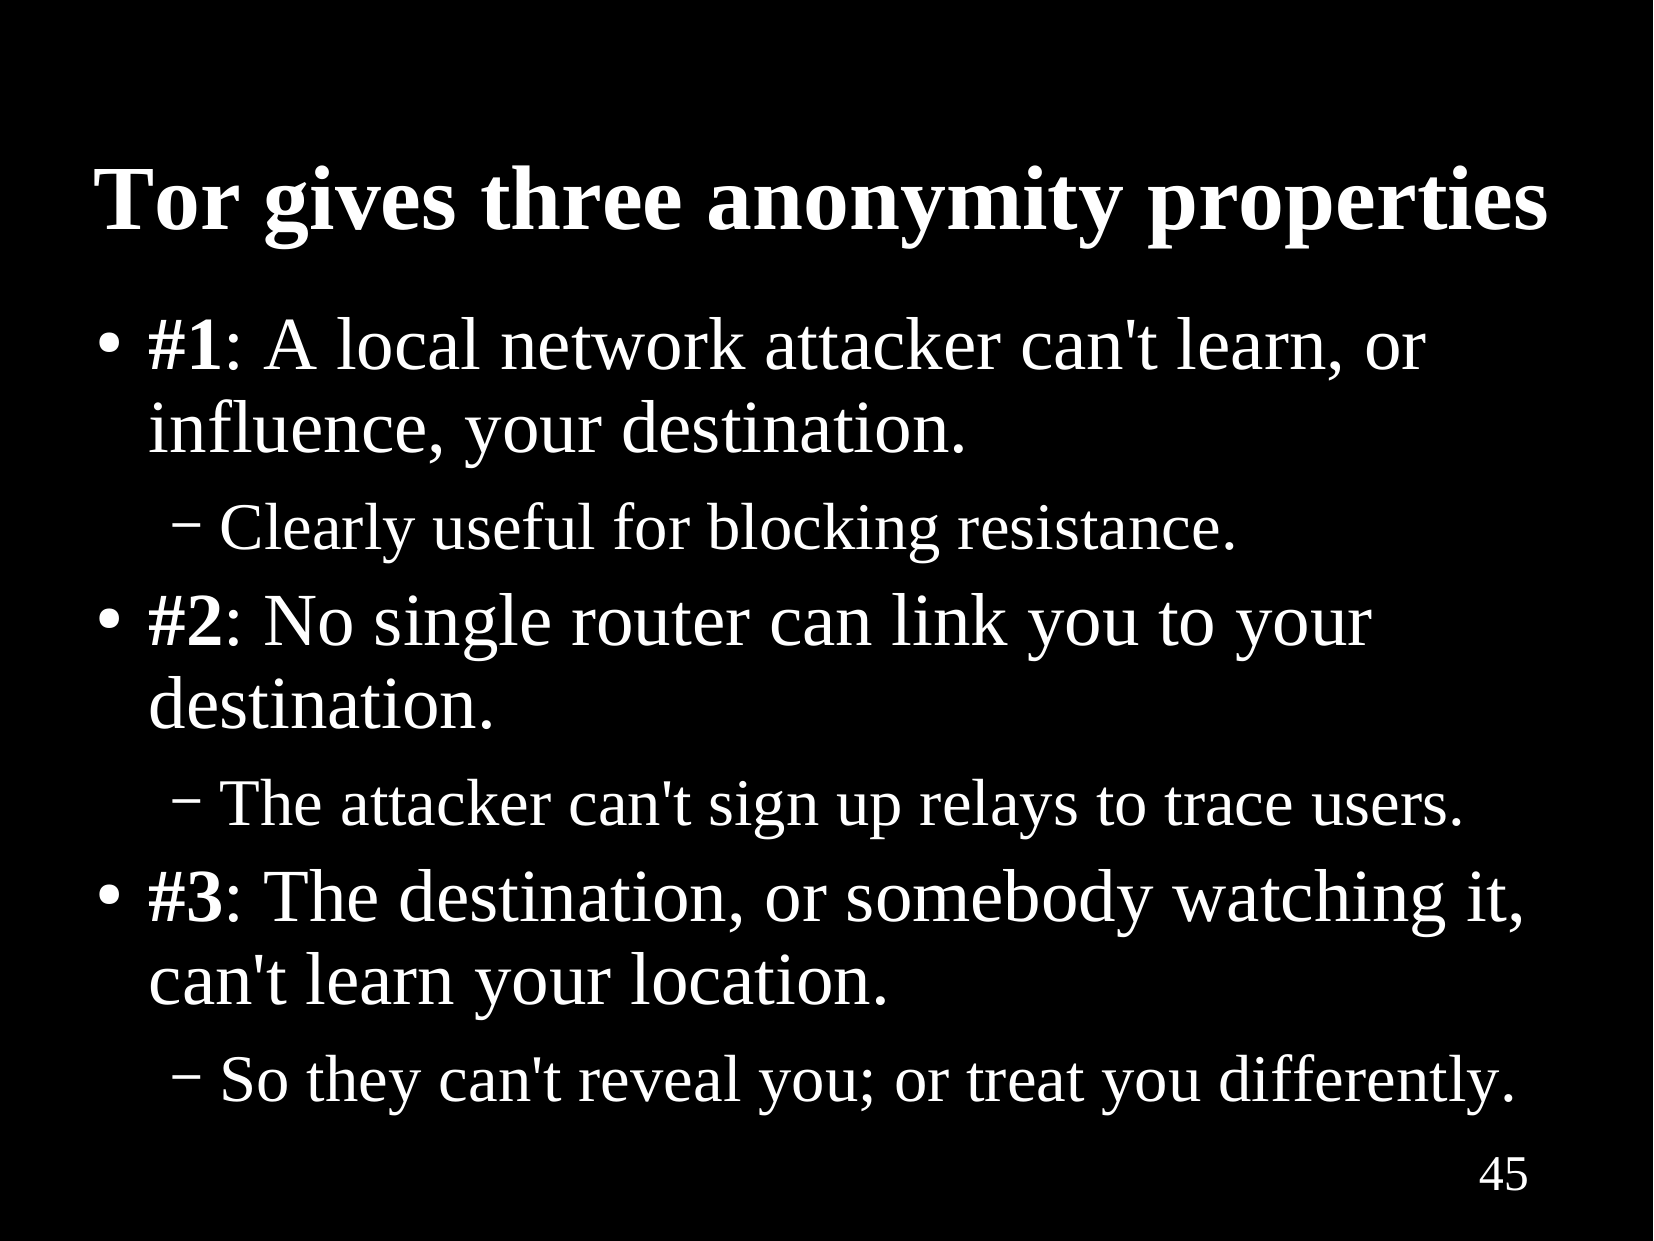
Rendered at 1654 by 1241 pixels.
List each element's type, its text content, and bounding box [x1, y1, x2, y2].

list #1: A local network attacker can't learn, or influence, your destination. Clearly useful for blocking resistance. #2: No single router can link you to your destination. The attacker can't sign up relays to trace users. #3: The destination, or somebody watching it, can't learn your location. So they can't reveal you; or treat you differently. [78, 302, 1569, 1183]
title Tor gives three anonymity properties [85, 102, 1560, 294]
